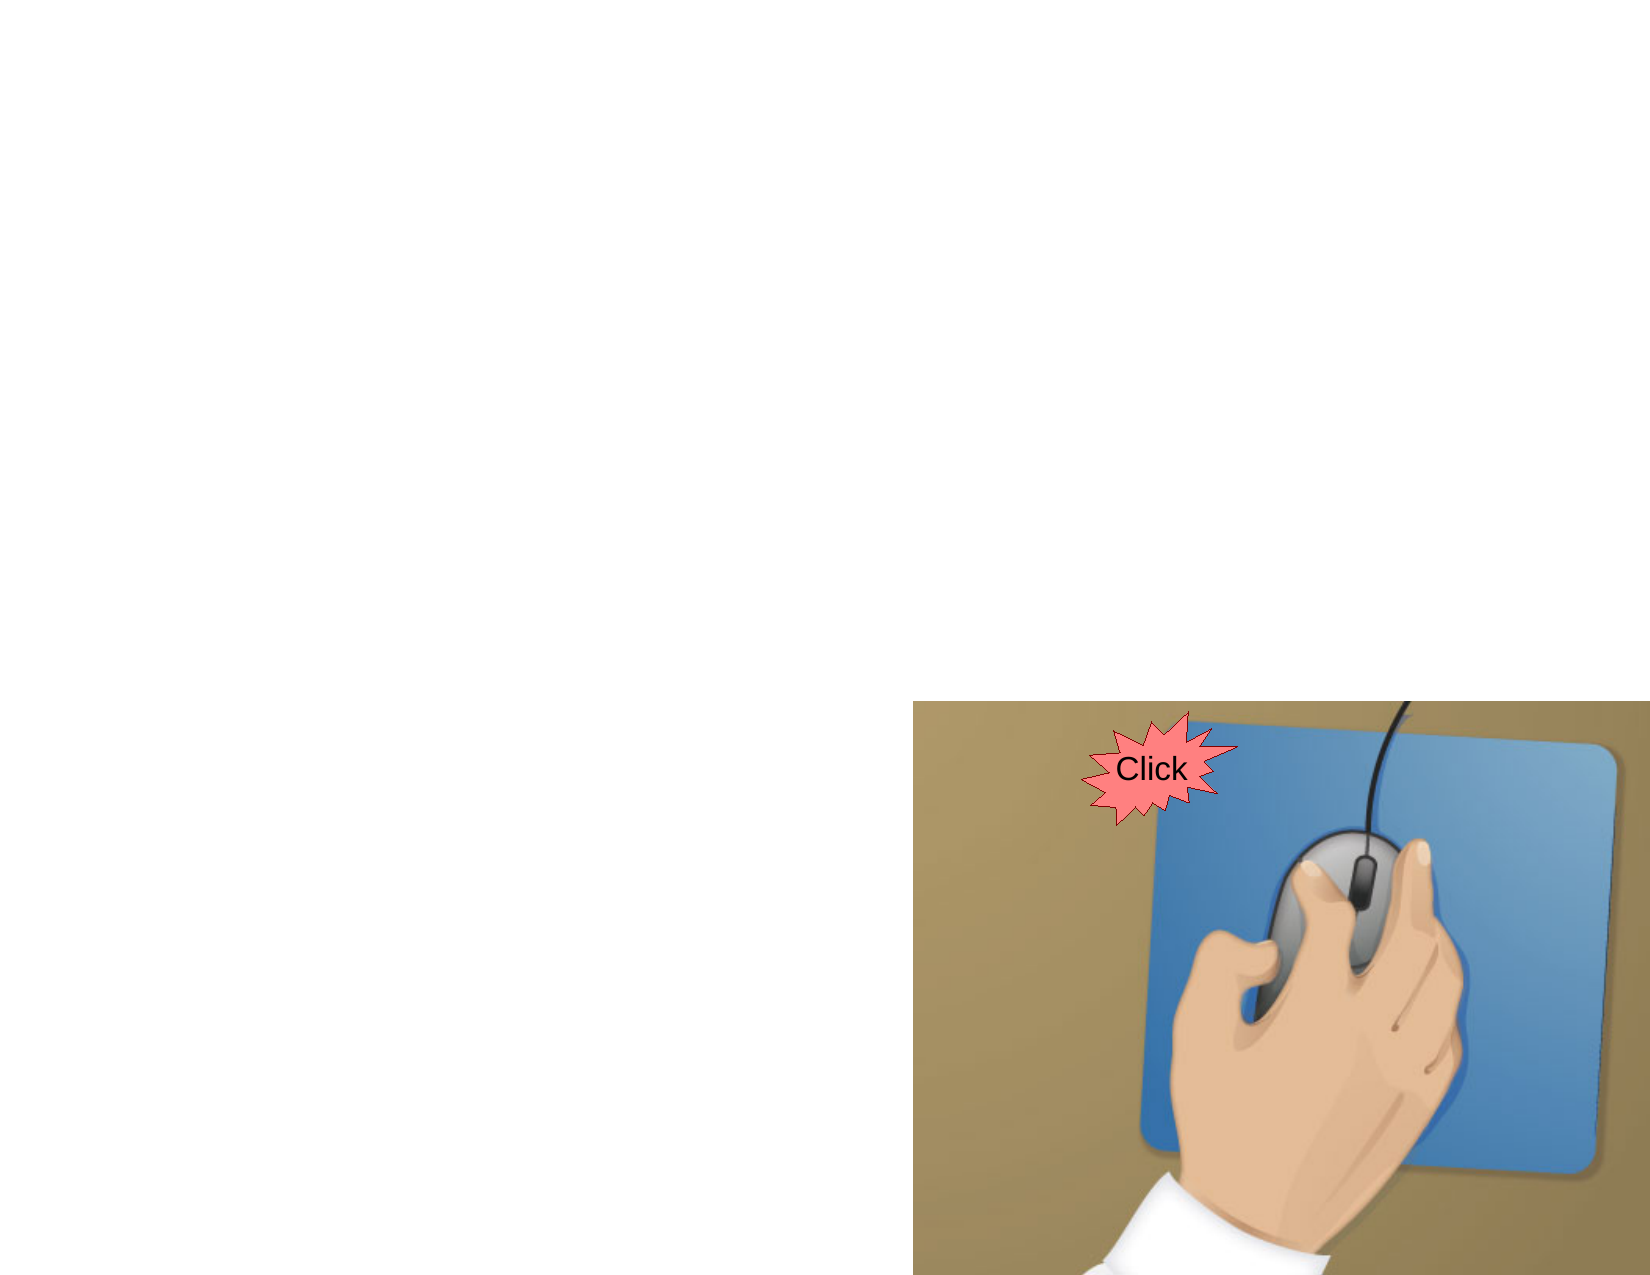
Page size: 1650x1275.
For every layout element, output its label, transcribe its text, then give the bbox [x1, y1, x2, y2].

picture [913, 701, 1650, 1275]
text_box Click [1081, 711, 1238, 826]
